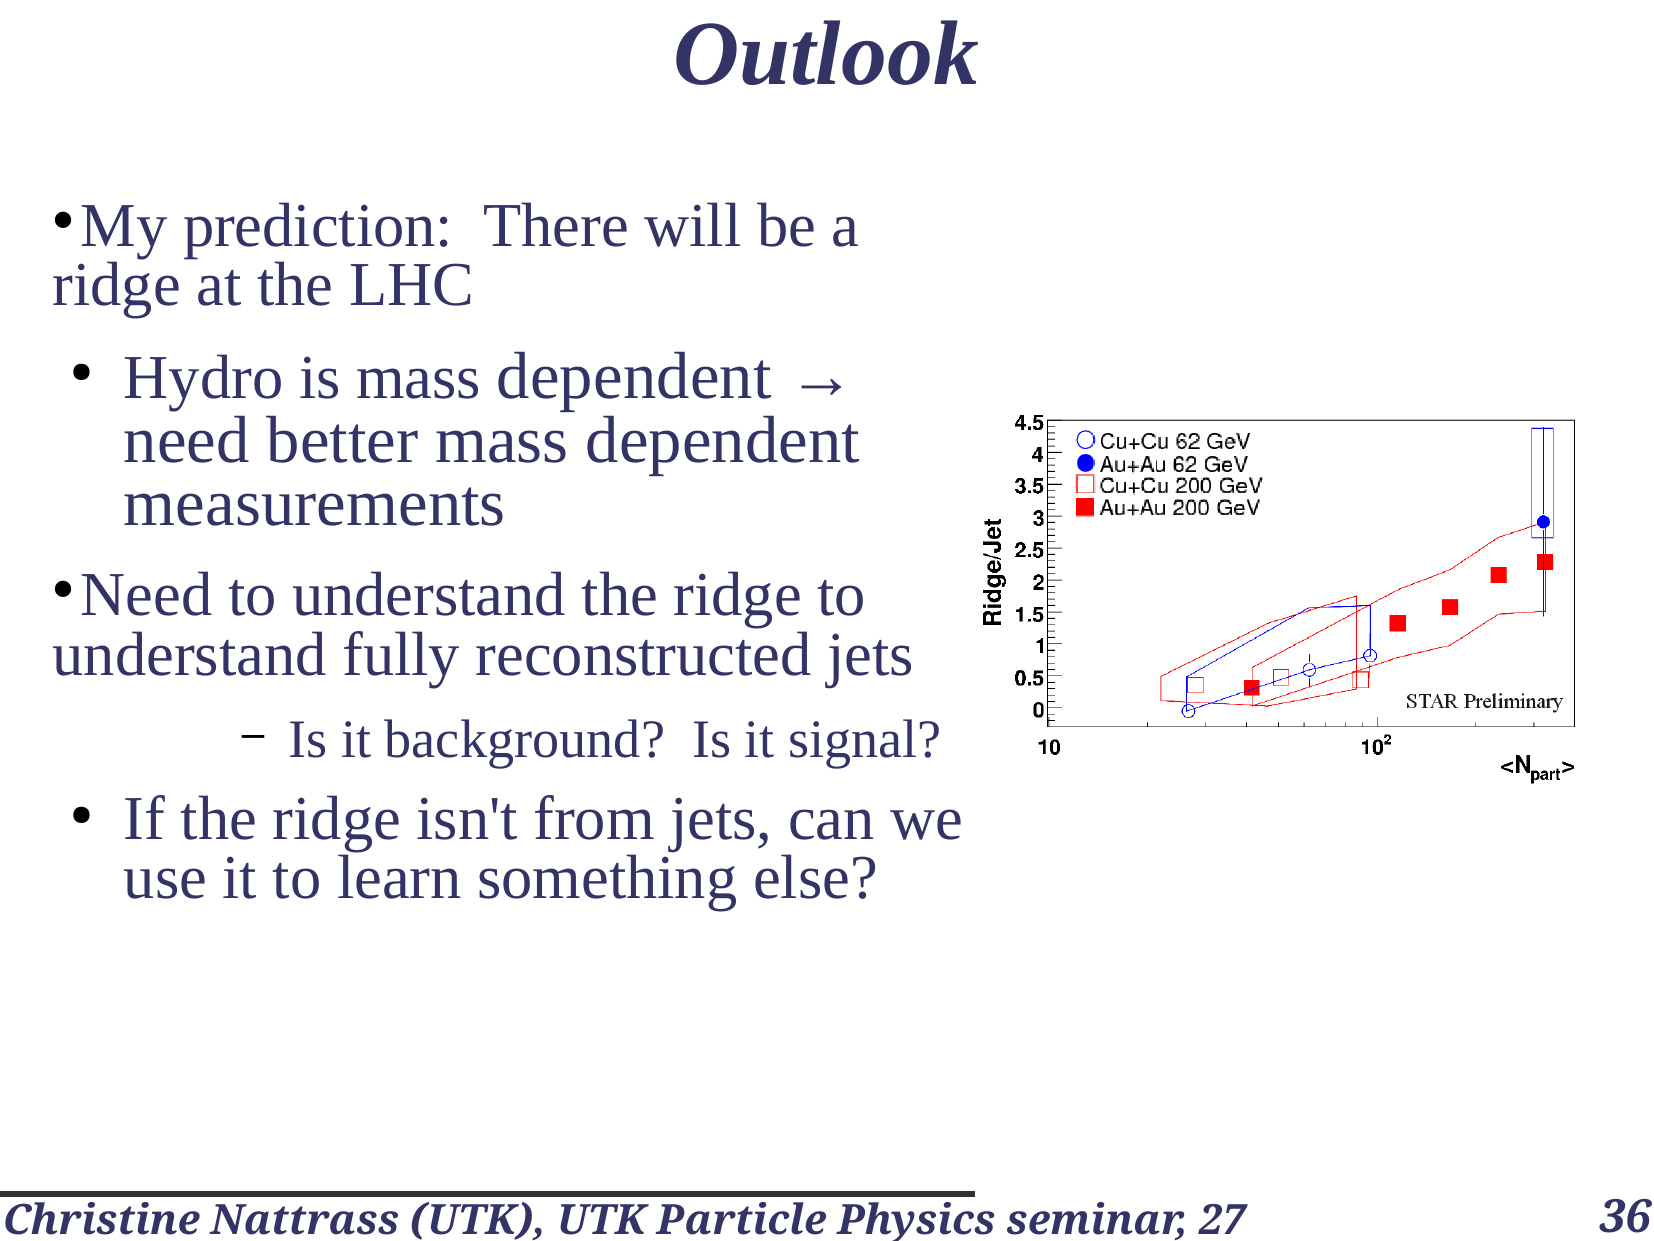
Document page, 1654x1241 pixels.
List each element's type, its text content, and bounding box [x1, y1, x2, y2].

title Outlook [82, 0, 1571, 110]
list My prediction: There will be a ridge at the LHC Hydro is mass dependent → need better mass dependent measurements Need to understand the ridge to understand fully reconstructed jets Is it background? Is it signal? If the ridge isn't from jets, can we use it to learn something else? [52, 184, 976, 1013]
picture [975, 412, 1576, 788]
